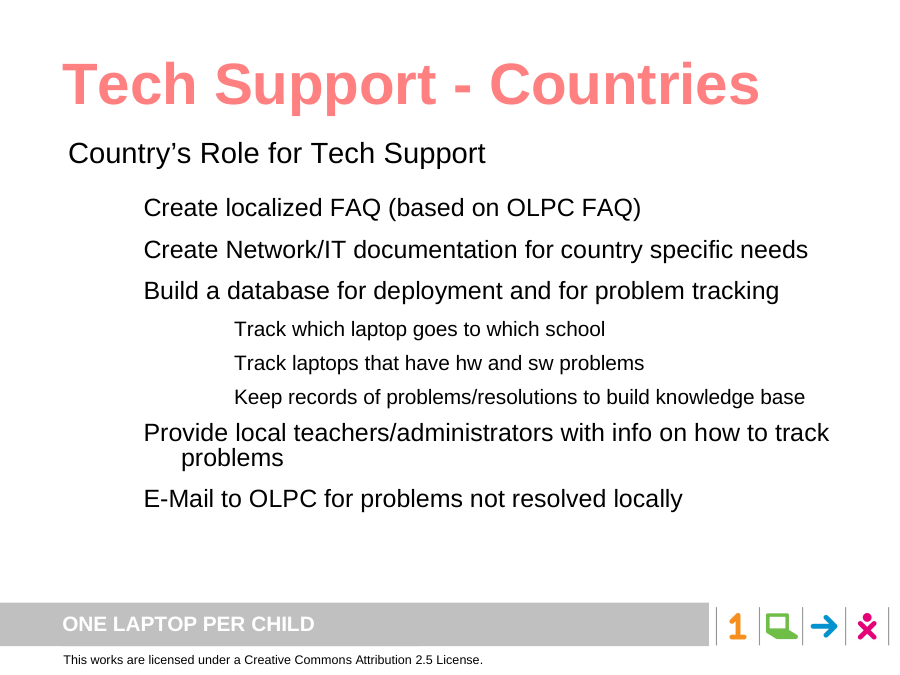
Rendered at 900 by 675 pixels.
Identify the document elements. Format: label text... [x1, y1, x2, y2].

picture [709, 598, 898, 655]
list Country’s Role for Tech Support Create localized FAQ (based on OLPC FAQ)‏ Create Network/IT documentation for country specific needs Build a database for deployment and for problem tracking Track which laptop goes to which school Track laptops that have hw and sw problems Keep records of problems/resolutions to build knowledge base Provide local teachers/administrators with info on how to track problems E-Mail to OLPC for problems not resolved locally [62, 137, 845, 628]
title Tech Support - Countries [62, 5, 843, 137]
